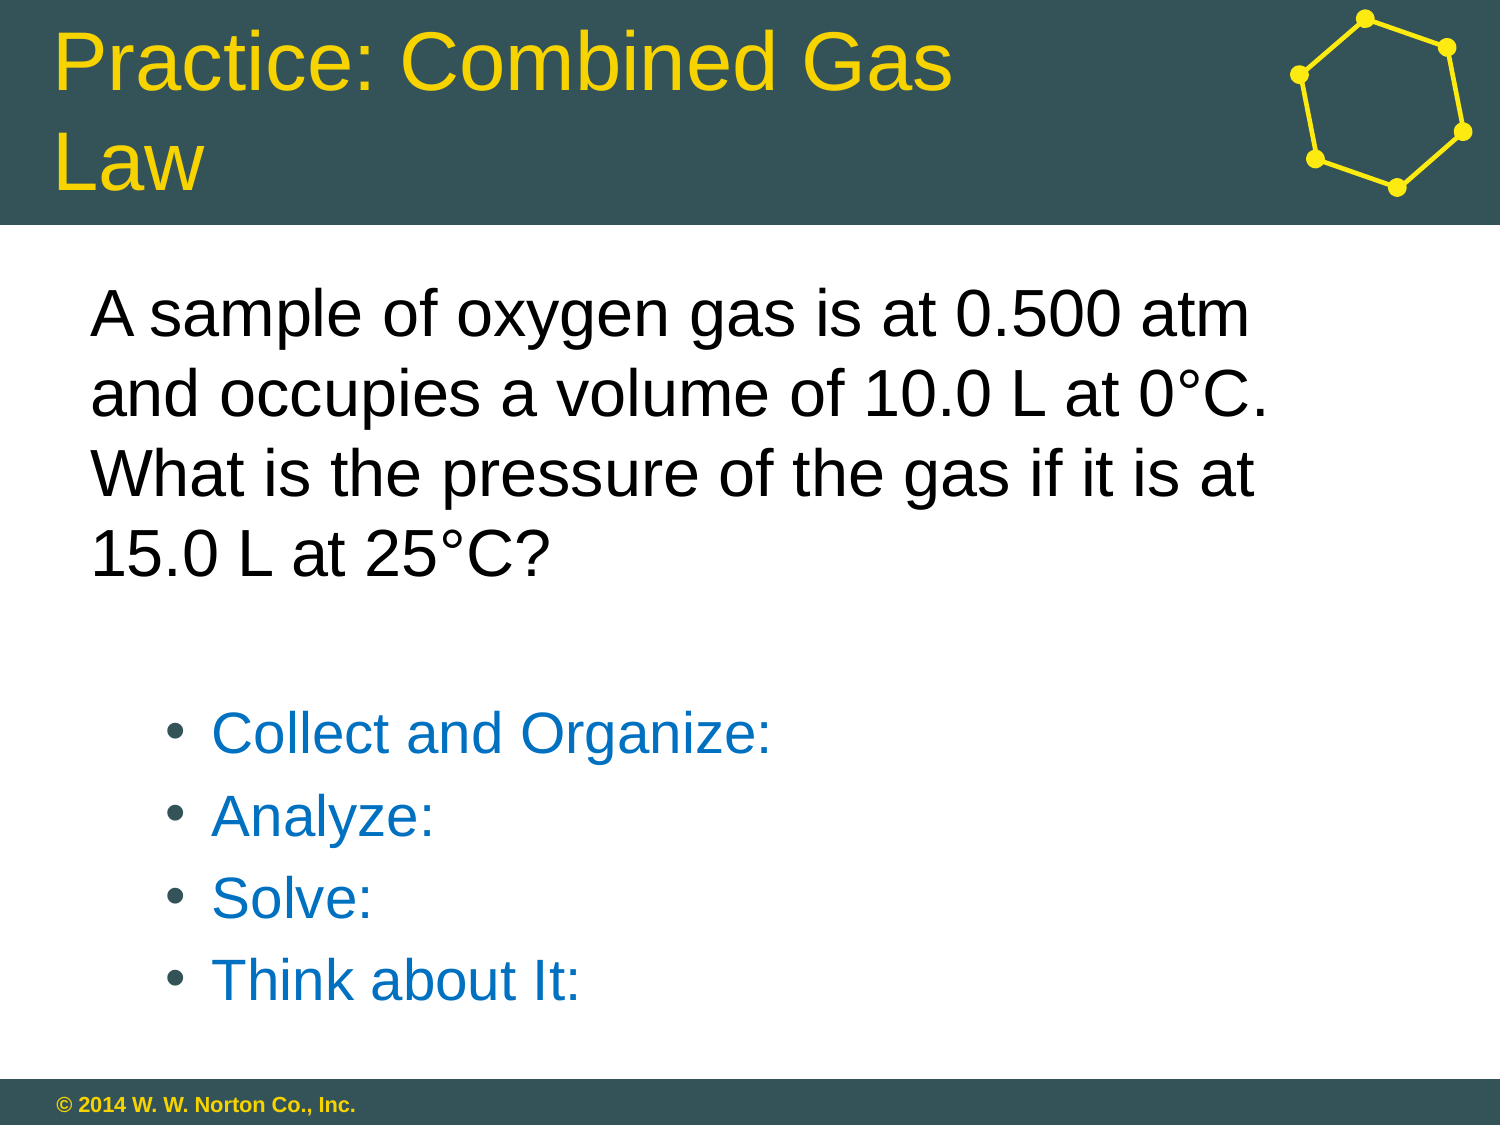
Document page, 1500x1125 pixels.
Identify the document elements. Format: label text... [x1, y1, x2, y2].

title Practice: Combined Gas Law [37, 19, 1118, 195]
list A sample of oxygen gas is at 0.500 atm and occupies a volume of 10.0 L at 0°C. What is the pressure of the gas if it is at 15.0 L at 25°C? Collect and Organize: Analyze: Solve: Think about It: [75, 262, 1425, 1063]
